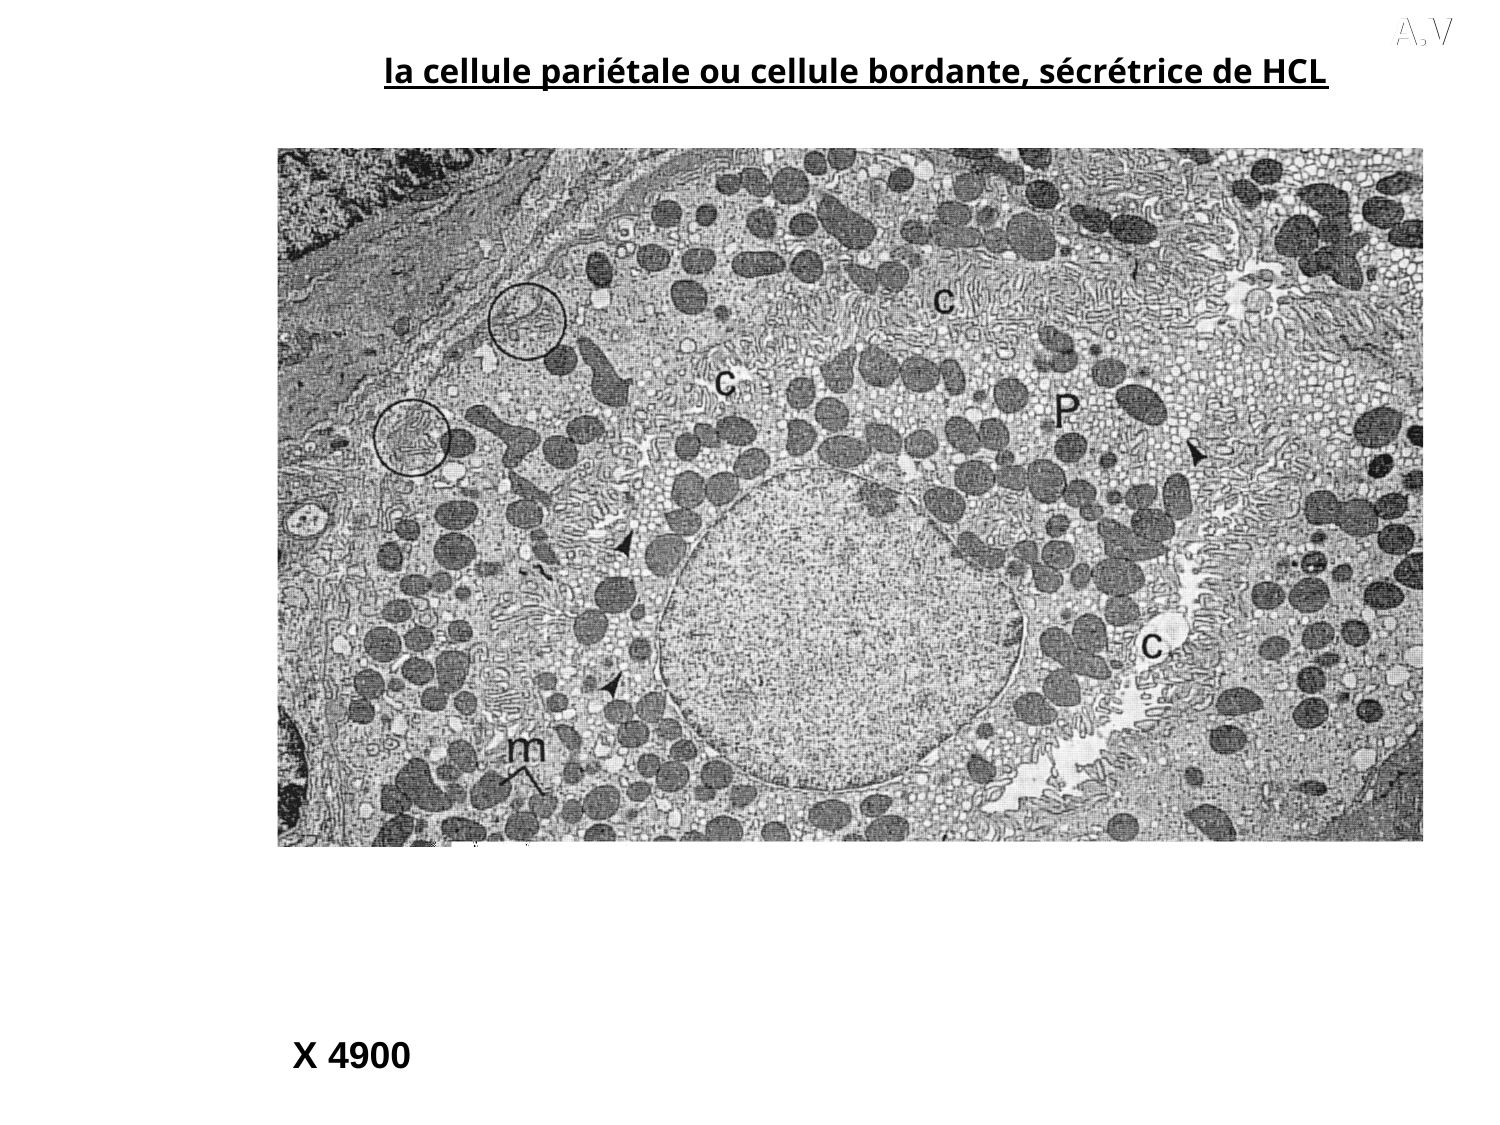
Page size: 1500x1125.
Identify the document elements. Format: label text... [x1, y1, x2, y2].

text_box la cellule pariétale ou cellule bordante, sécrétrice de HCL [301, 42, 1412, 99]
text_box X 4900 [277, 1023, 427, 1084]
text_box A.V [1375, 0, 1500, 61]
picture [277, 148, 1424, 1008]
